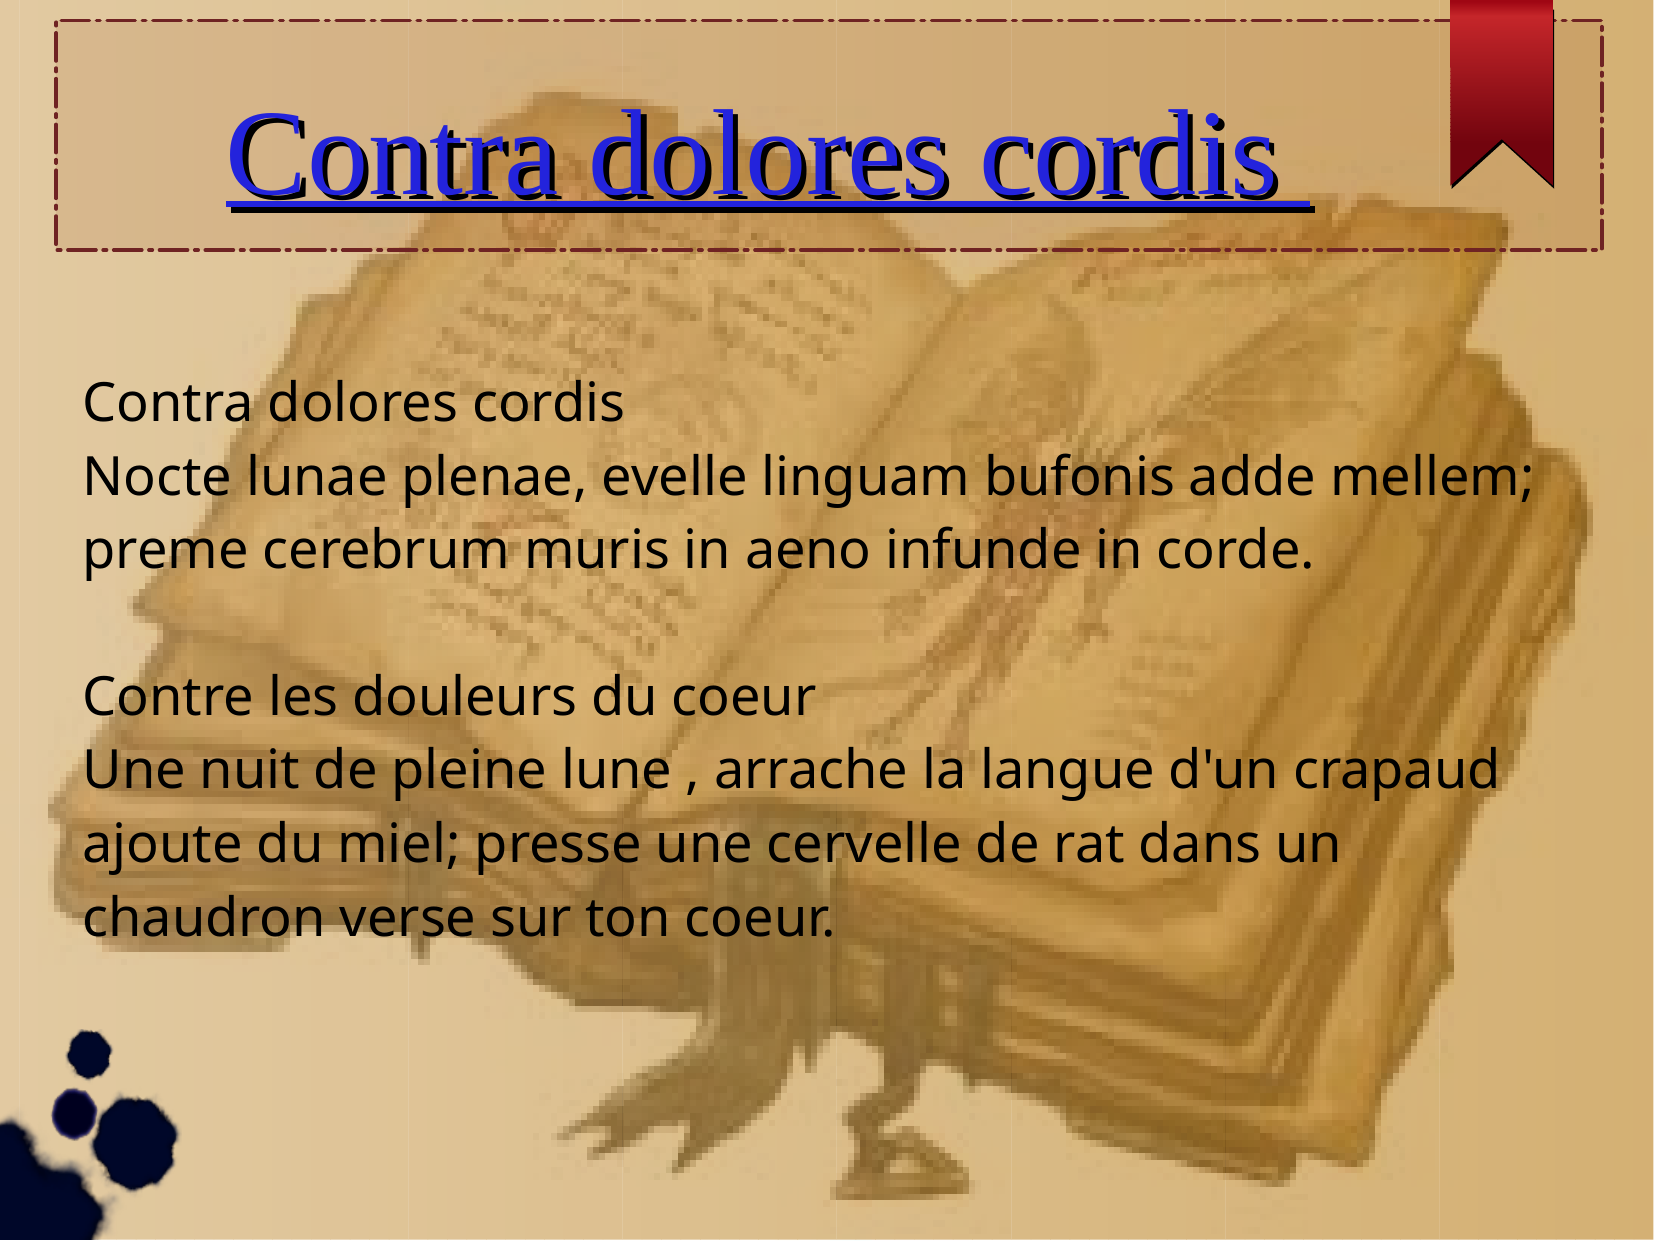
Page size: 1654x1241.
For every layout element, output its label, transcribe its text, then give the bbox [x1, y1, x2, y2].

list Contra dolores cordis Nocte lunae plenae, evelle linguam bufonis adde mellem; preme cerebrum muris in aeno infunde in corde. Contre les douleurs du coeur Une nuit de pleine lune , arrache la langue d'un crapaud ajoute du miel; presse une cervelle de rat dans un chaudron verse sur ton coeur. [82, 290, 1538, 1010]
title Contra dolores cordis [82, 49, 1453, 257]
